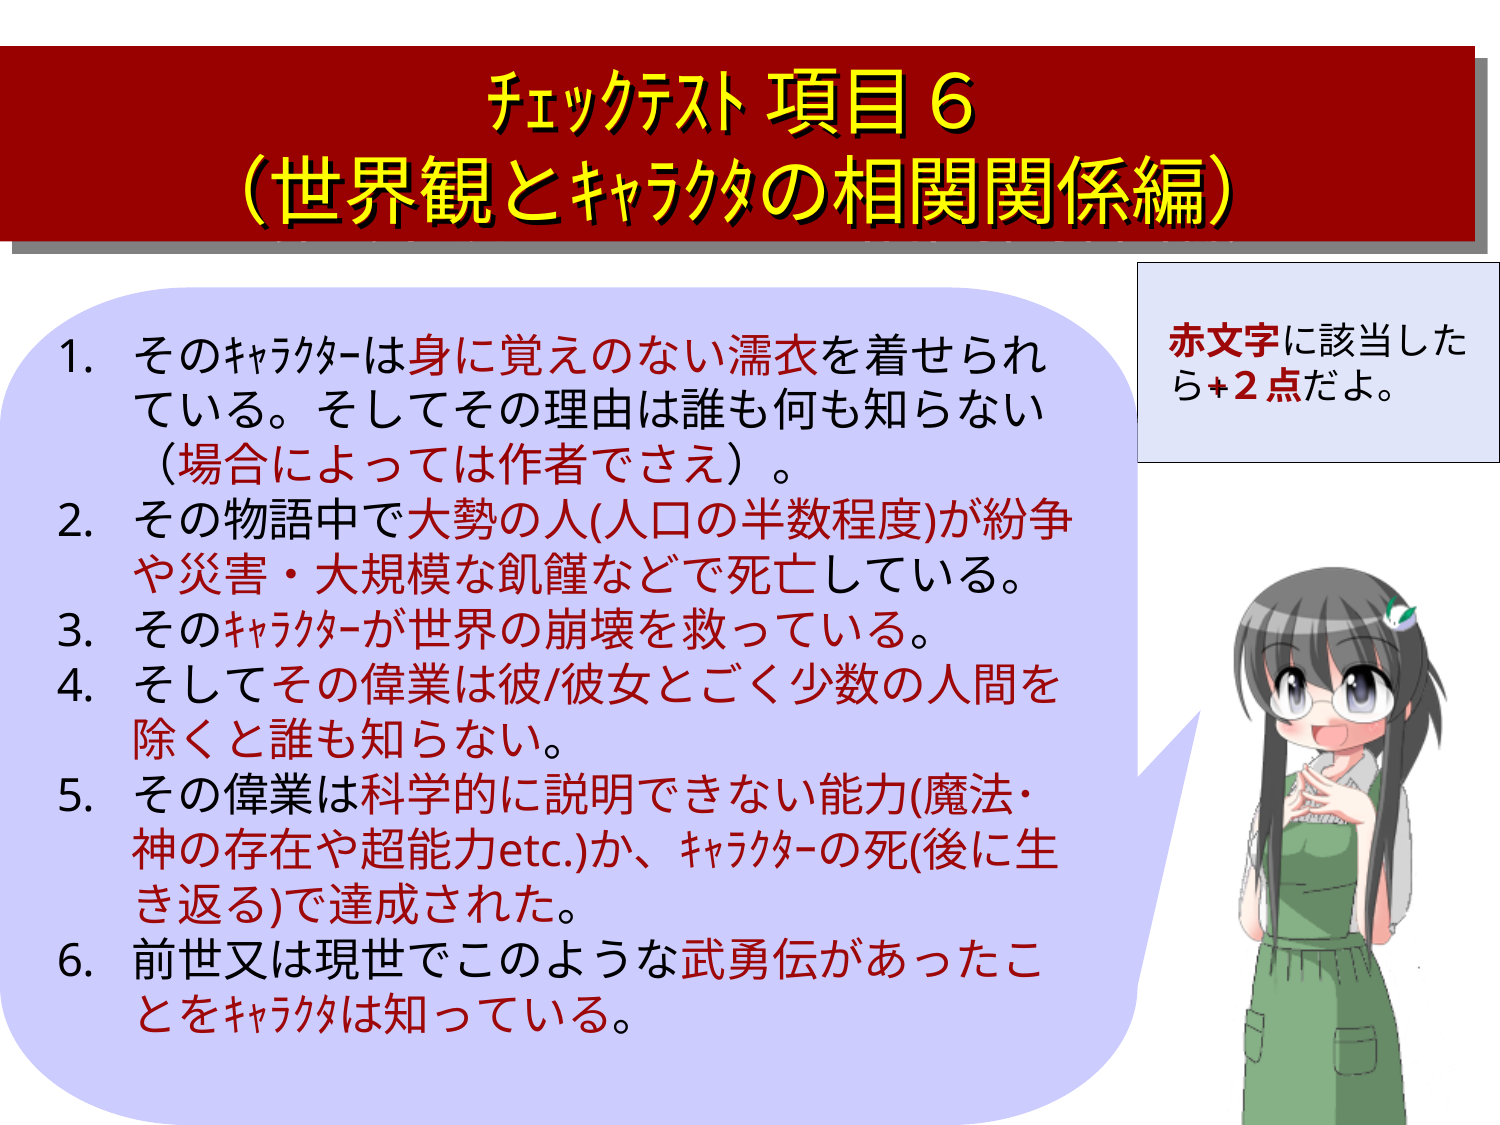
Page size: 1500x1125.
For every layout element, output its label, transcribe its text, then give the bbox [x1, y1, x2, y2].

text_box 赤文字に該当したら+２点だよ。 [1137, 262, 1500, 463]
title ﾁｪｯｸﾃｽﾄ 項目６ （世界観とｷｬﾗｸﾀの相関関係編） [0, 46, 1475, 242]
text_box そのｷｬﾗｸﾀｰは身に覚えのない濡衣を着せられている。そしてその理由は誰も何も知らない（場合によっては作者でさえ）。 その物語中で大勢の人(人口の半数程度)が紛争や災害・大規模な飢饉などで死亡している。 そのｷｬﾗｸﾀｰが世界の崩壊を救っている。 そしてその偉業は彼/彼女とごく少数の人間を除くと誰も知らない。 その偉業は科学的に説明できない能力(魔法･神の存在や超能力etc.)か、ｷｬﾗｸﾀｰの死(後に生き返る)で達成された。 前世又は現世でこのような武勇伝があったことをｷｬﾗｸﾀは知っている。 [0, 287, 1201, 1125]
picture [1225, 558, 1455, 1125]
